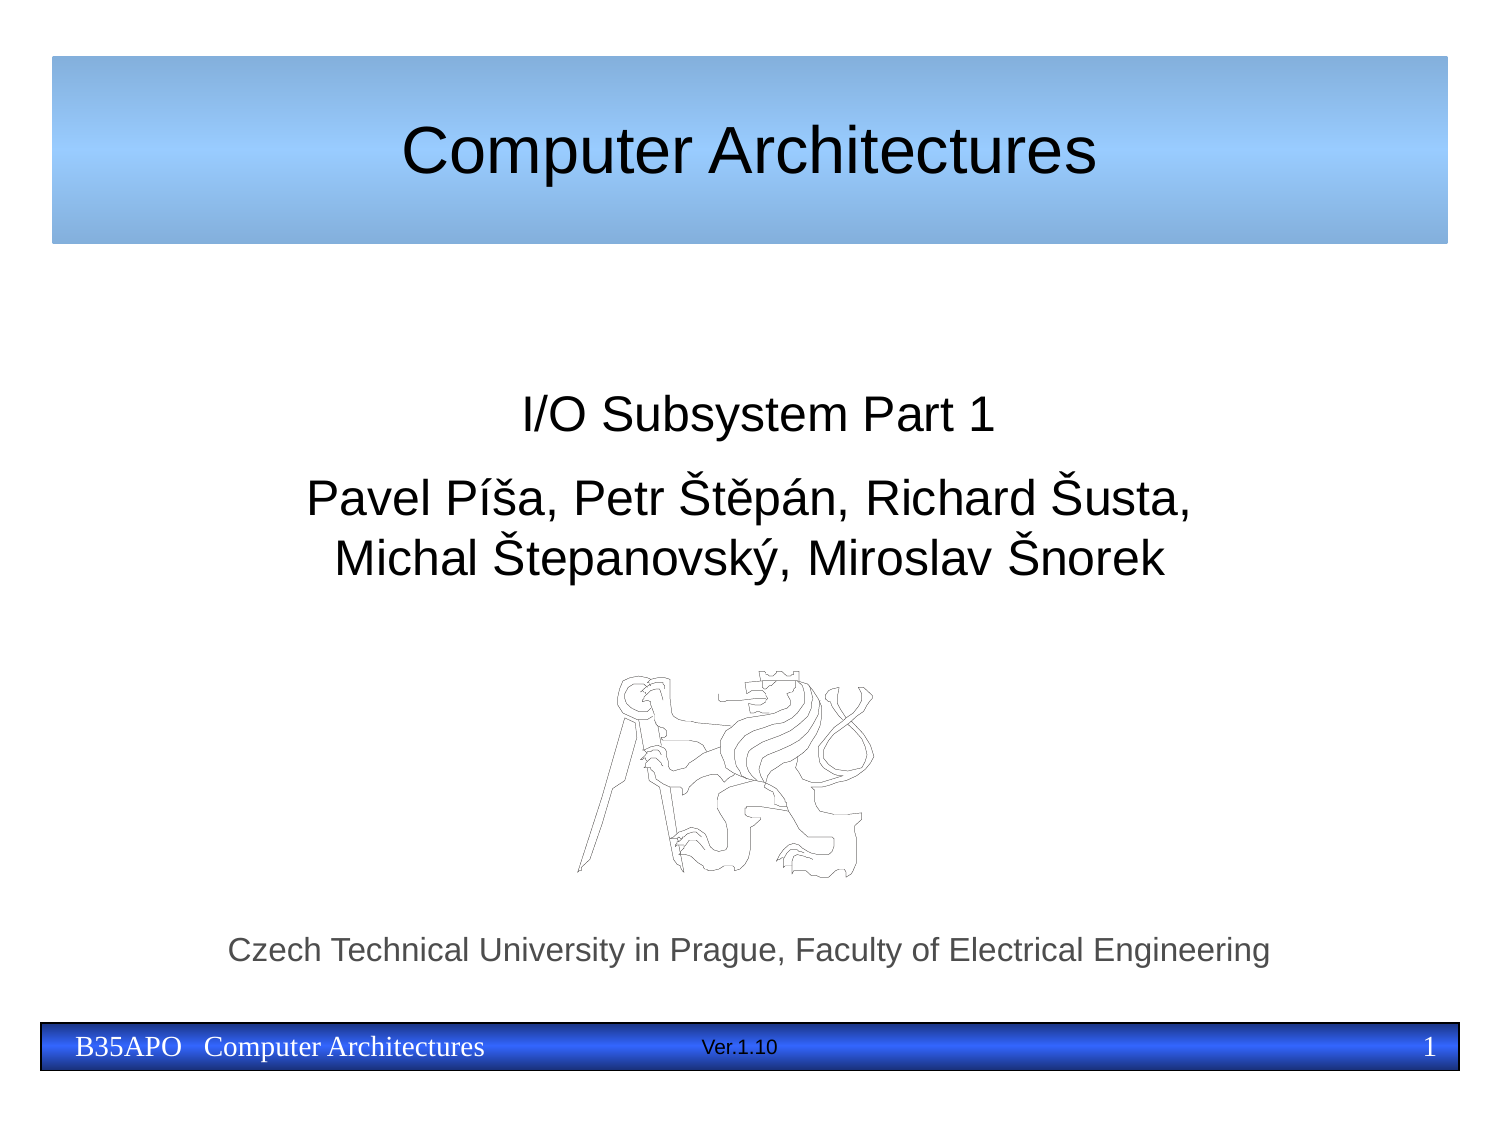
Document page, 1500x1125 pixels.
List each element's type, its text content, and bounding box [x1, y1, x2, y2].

text_box Ver.1.10 [686, 1028, 805, 1065]
chart [574, 668, 879, 884]
title Computer Architectures [52, 56, 1448, 244]
text_box Czech Technical University in Prague, Faculty of Electrical Engineering [199, 920, 1301, 977]
text_box I/O Subsystem Part 1 Pavel Píša, Petr Štěpán, Richard Šusta, Michal Štepanovský, Miroslav Šnorek [53, 374, 1447, 594]
